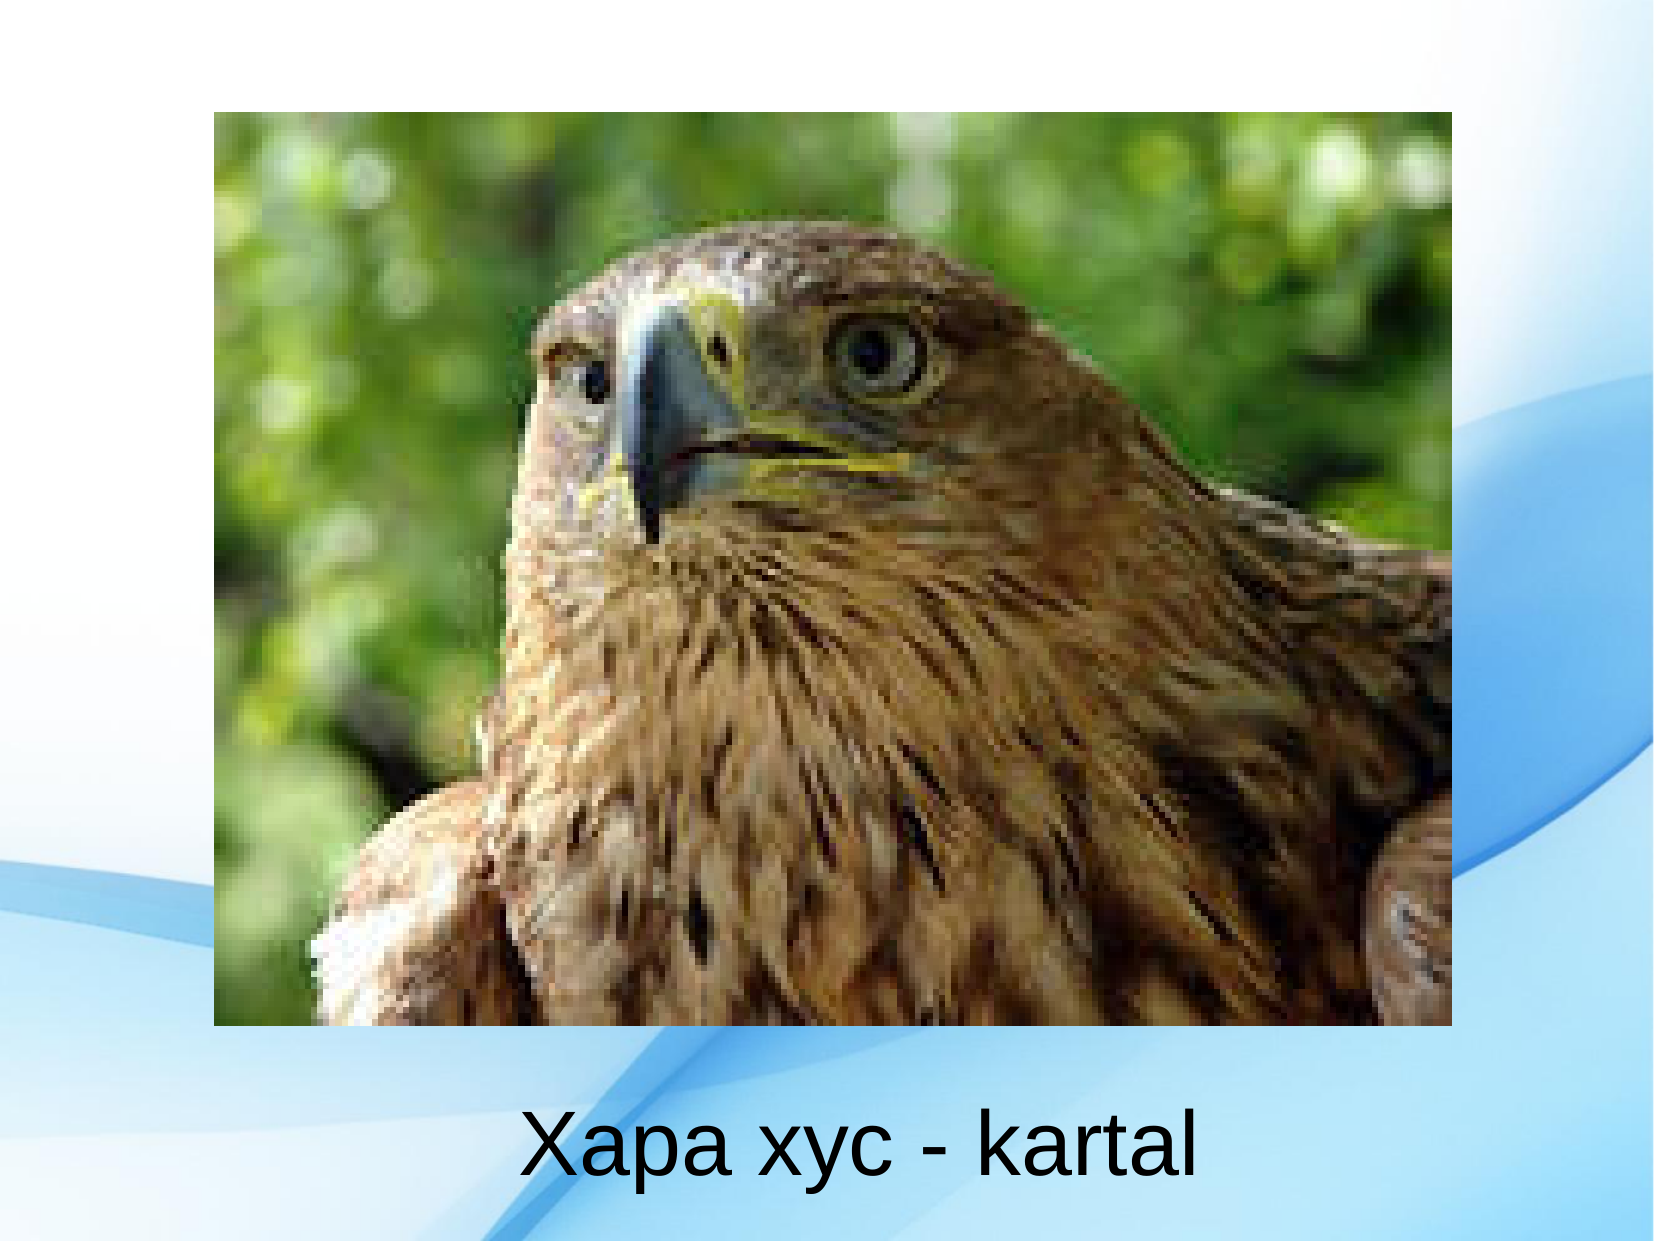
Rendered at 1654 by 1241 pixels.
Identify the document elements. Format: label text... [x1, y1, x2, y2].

picture [0, 0, 1654, 1241]
list Хара хус - kartal [357, 1088, 1361, 1194]
